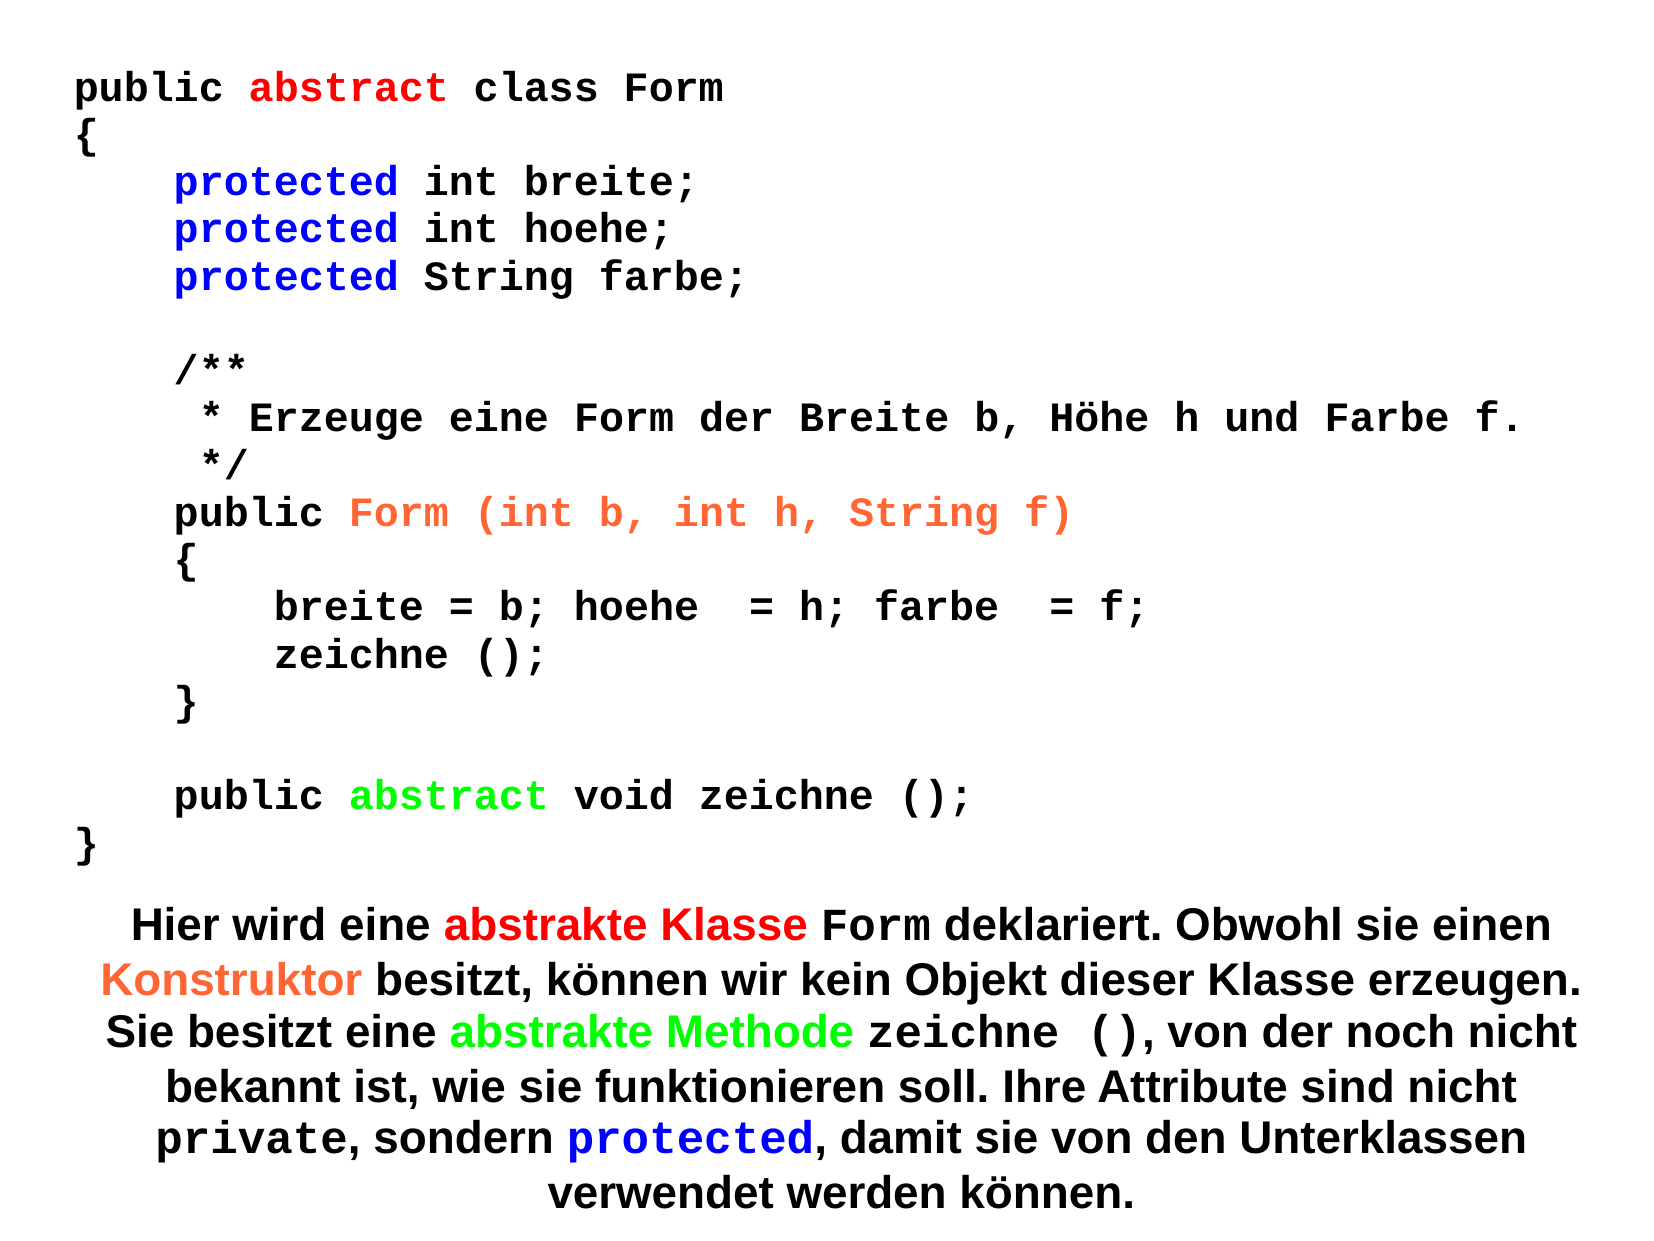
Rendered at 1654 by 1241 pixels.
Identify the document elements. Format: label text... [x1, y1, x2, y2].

text_box public abstract class Form { protected int breite; protected int hoehe; protected String farbe; /** * Erzeuge eine Form der Breite b, Höhe h und Farbe f. */ public Form (int b, int h, String f) { breite = b; hoehe = h; farbe = f; zeichne (); } public abstract void zeichne (); } [59, 59, 1625, 887]
text_box Hier wird eine abstrakte Klasse Form deklariert. Obwohl sie einen Konstruktor besitzt, können wir kein Objekt dieser Klasse erzeugen. Sie besitzt eine abstrakte Methode zeichne (), von der noch nicht bekannt ist, wie sie funktionieren soll. Ihre Attribute sind nicht private, sondern protected, damit sie von den Unterklassen verwendet werden können. [59, 891, 1625, 1233]
